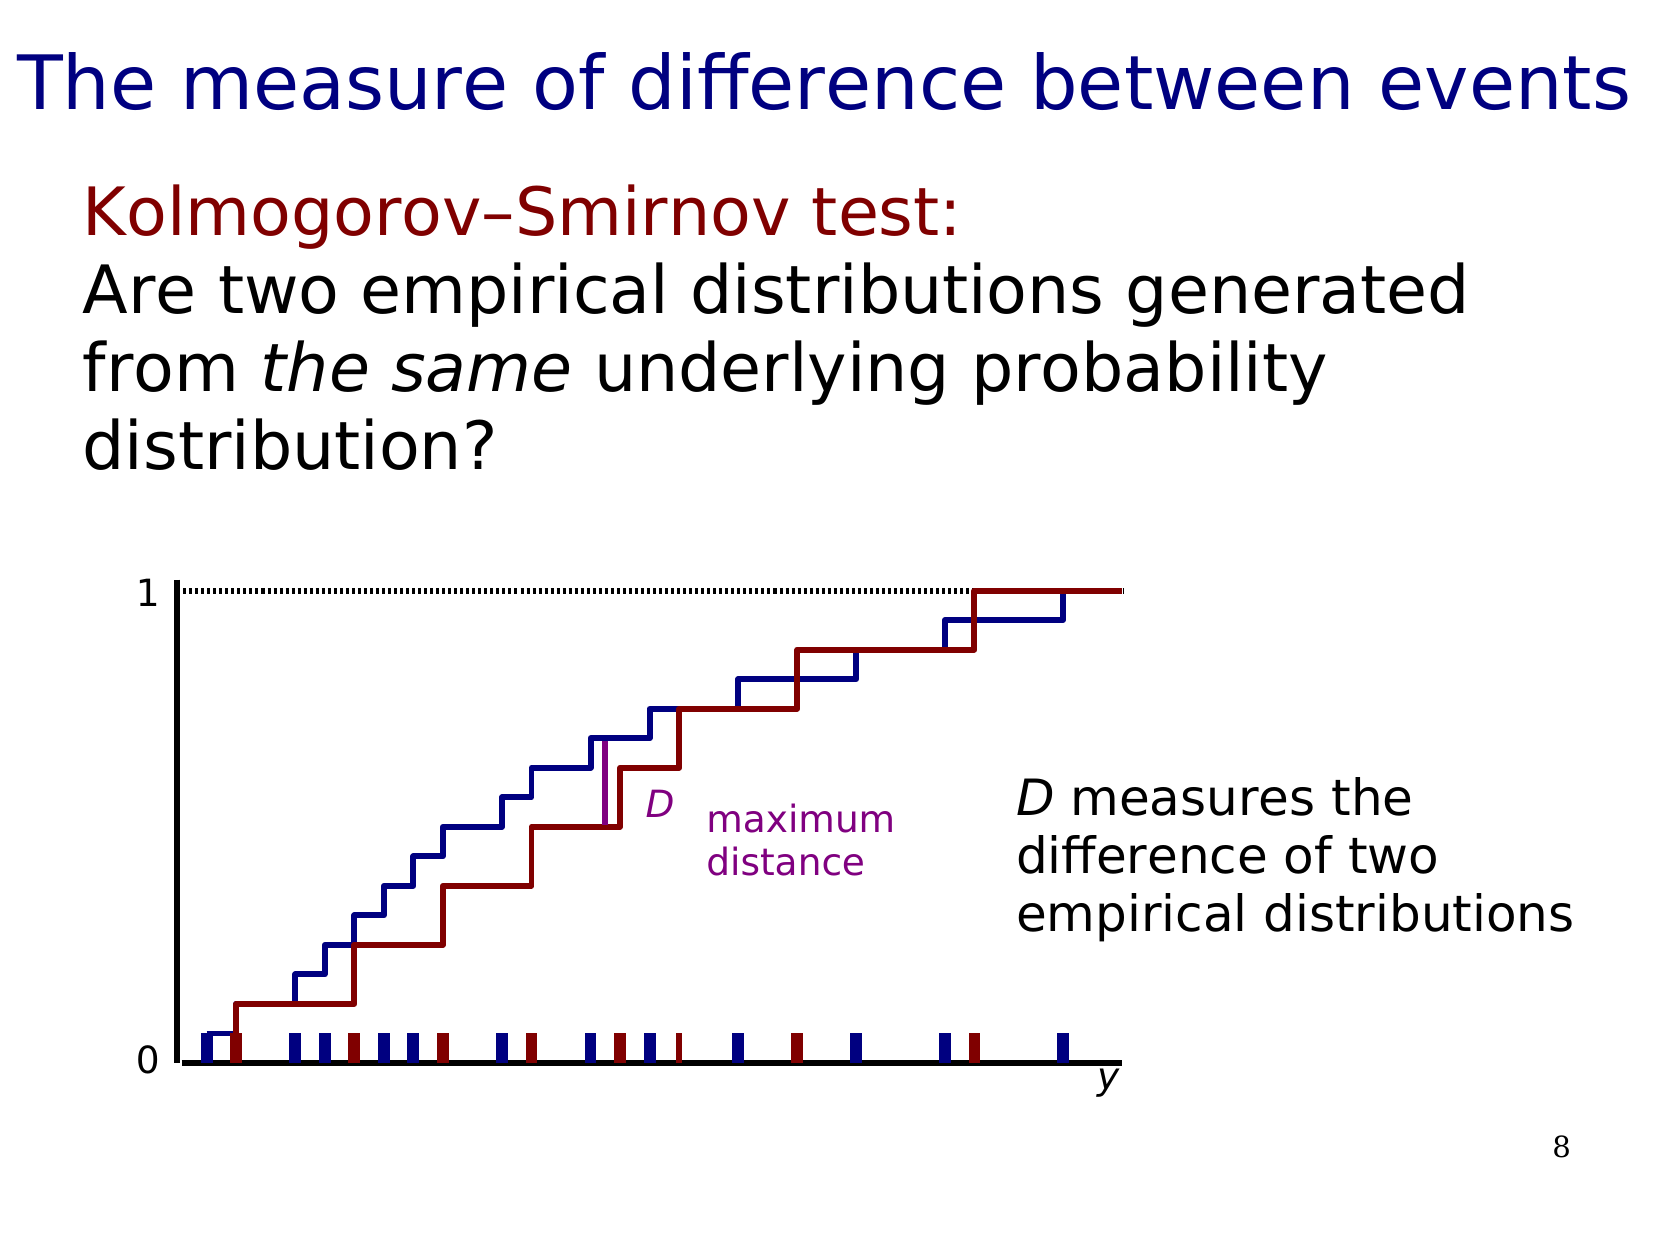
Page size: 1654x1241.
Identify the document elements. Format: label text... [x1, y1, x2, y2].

text_box 0 [118, 1028, 178, 1093]
text_box maximum distance [685, 784, 917, 898]
title The measure of difference between events [17, 17, 1638, 149]
text_box 1 [118, 561, 178, 626]
text_box D [624, 769, 696, 840]
subtitle Kolmogorov–Smirnov test: Are two empirical distributions generated from the same underlying probability distribution? [82, 164, 1571, 495]
text_box y [1079, 1044, 1138, 1109]
text_box D measures the difference of two empirical distributions [995, 755, 1596, 957]
